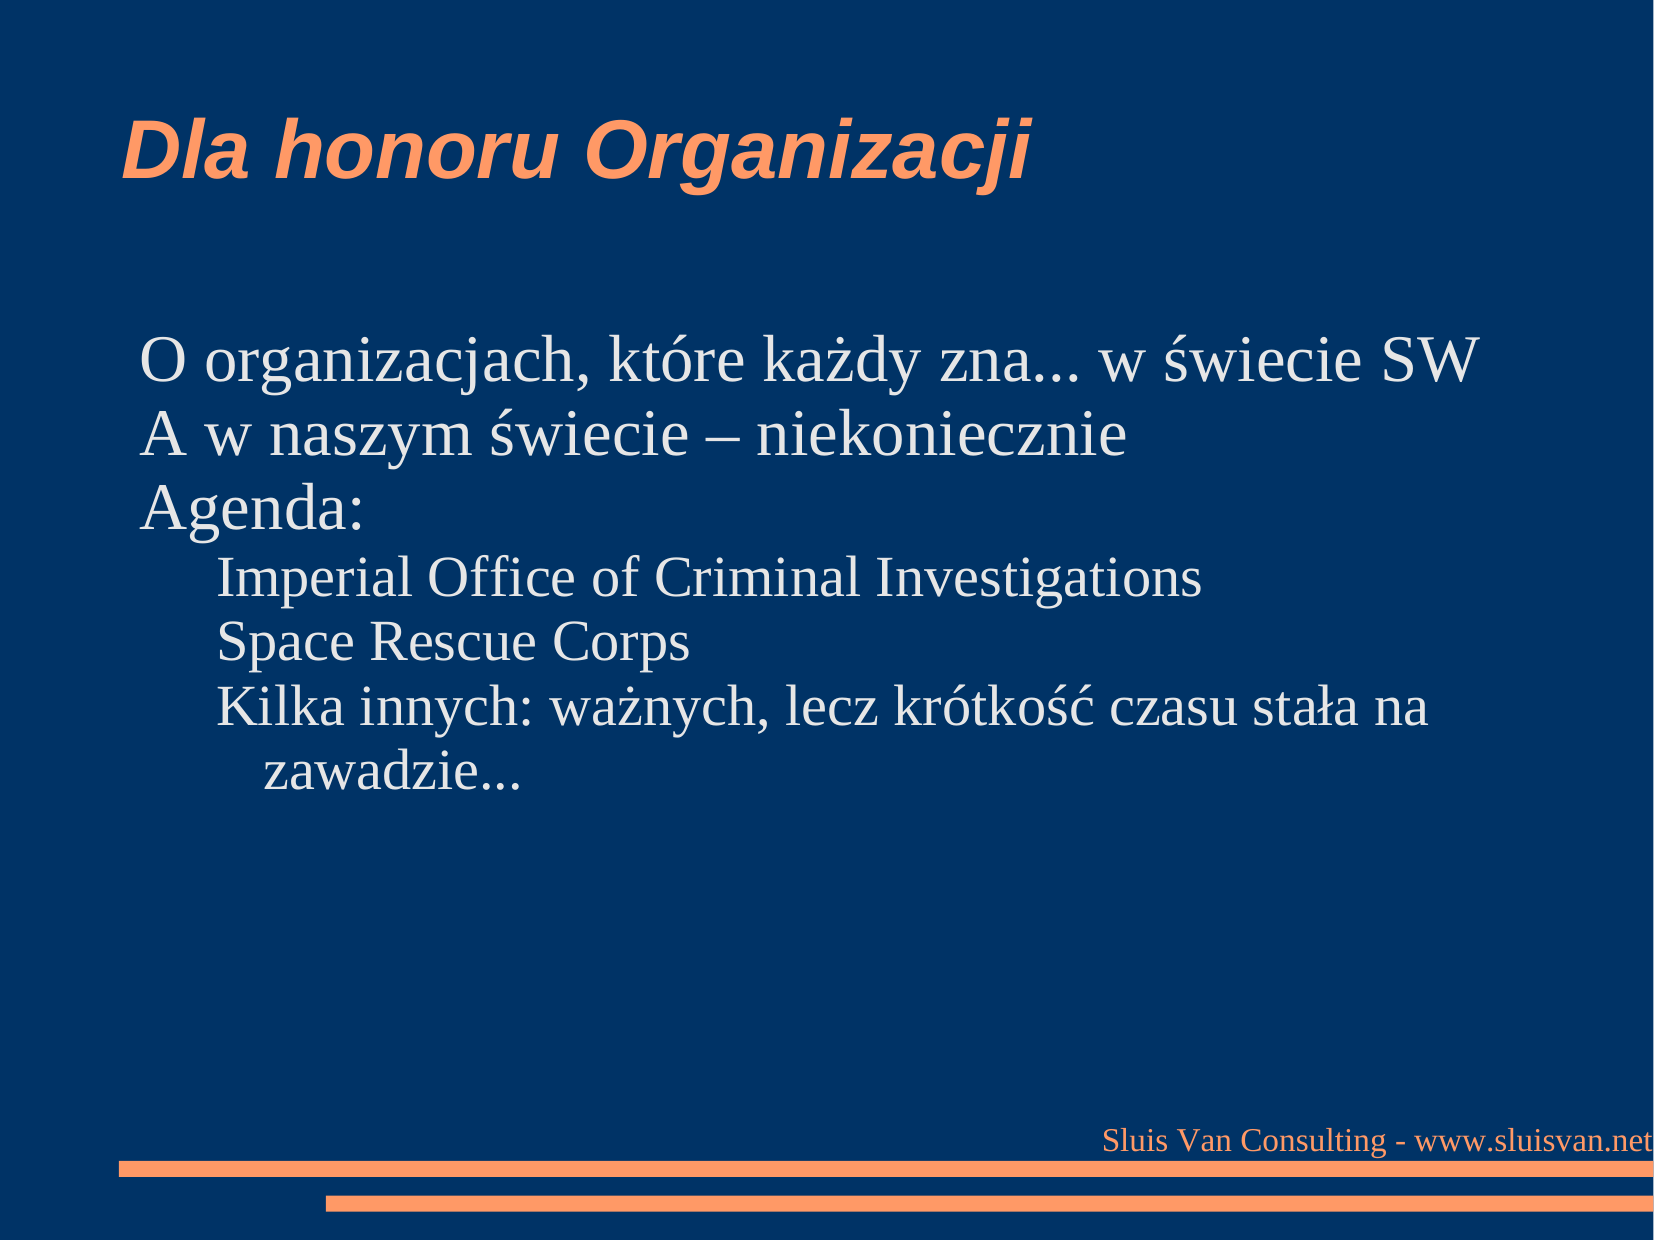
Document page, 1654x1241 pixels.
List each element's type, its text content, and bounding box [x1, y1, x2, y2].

list O organizacjach, które każdy zna... w świecie SW A w naszym świecie – niekoniecznie Agenda: Imperial Office of Criminal Investigations Space Rescue Corps Kilka innych: ważnych, lecz krótkość czasu stała na zawadzie... [121, 322, 1561, 1133]
title Dla honoru Organizacji [121, 46, 1534, 254]
